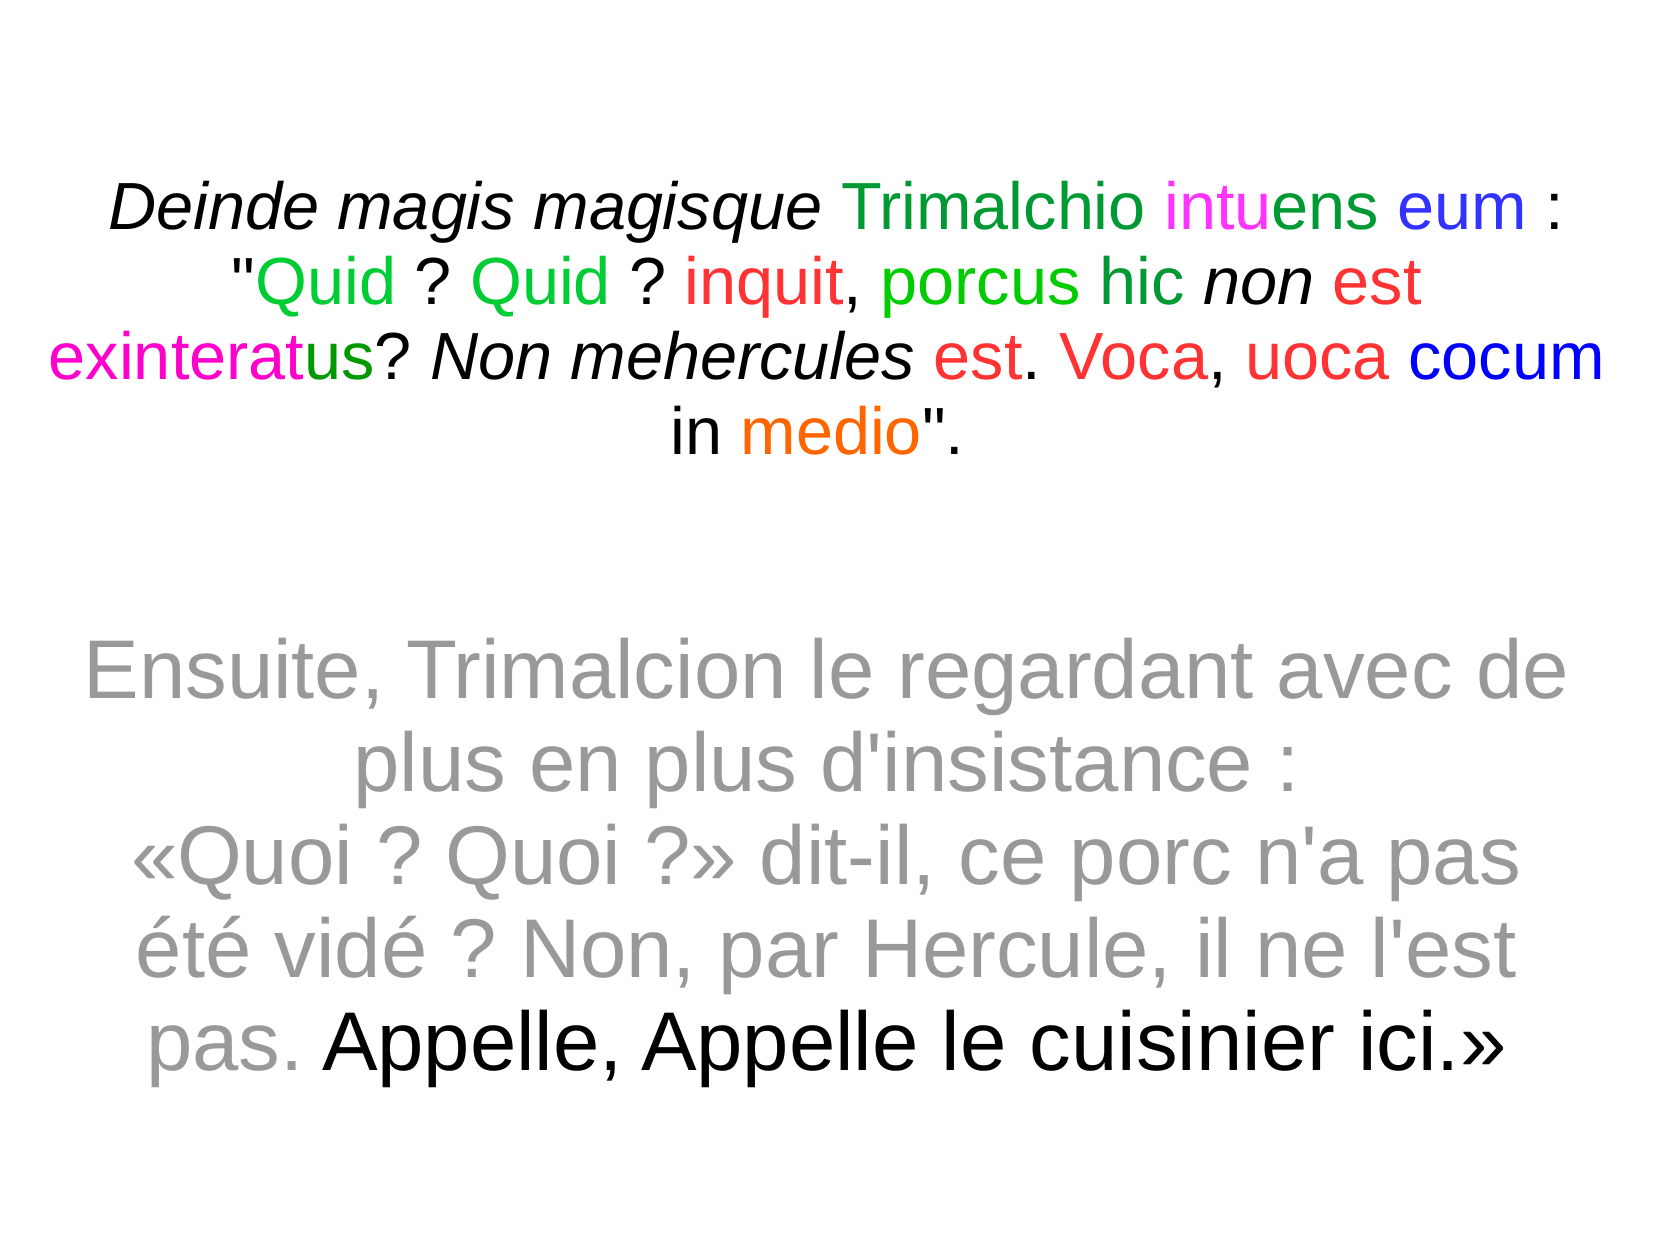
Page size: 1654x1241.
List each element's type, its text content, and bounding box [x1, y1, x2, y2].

title Deinde magis magisque Trimalchio intuens eum : "Quid ? Quid ? inquit, porcus hic non est exinteratus? Non mehercules est. Voca, uoca cocum in medio". [47, 35, 1607, 603]
subtitle Ensuite, Trimalcion le regardant avec de plus en plus d'insistance : «Quoi ? Quoi ?» dit-il, ce porc n'a pas été vidé ? Non, par Hercule, il ne l'est pas. Appelle, Appelle le cuisinier ici.» [82, 529, 1571, 1182]
